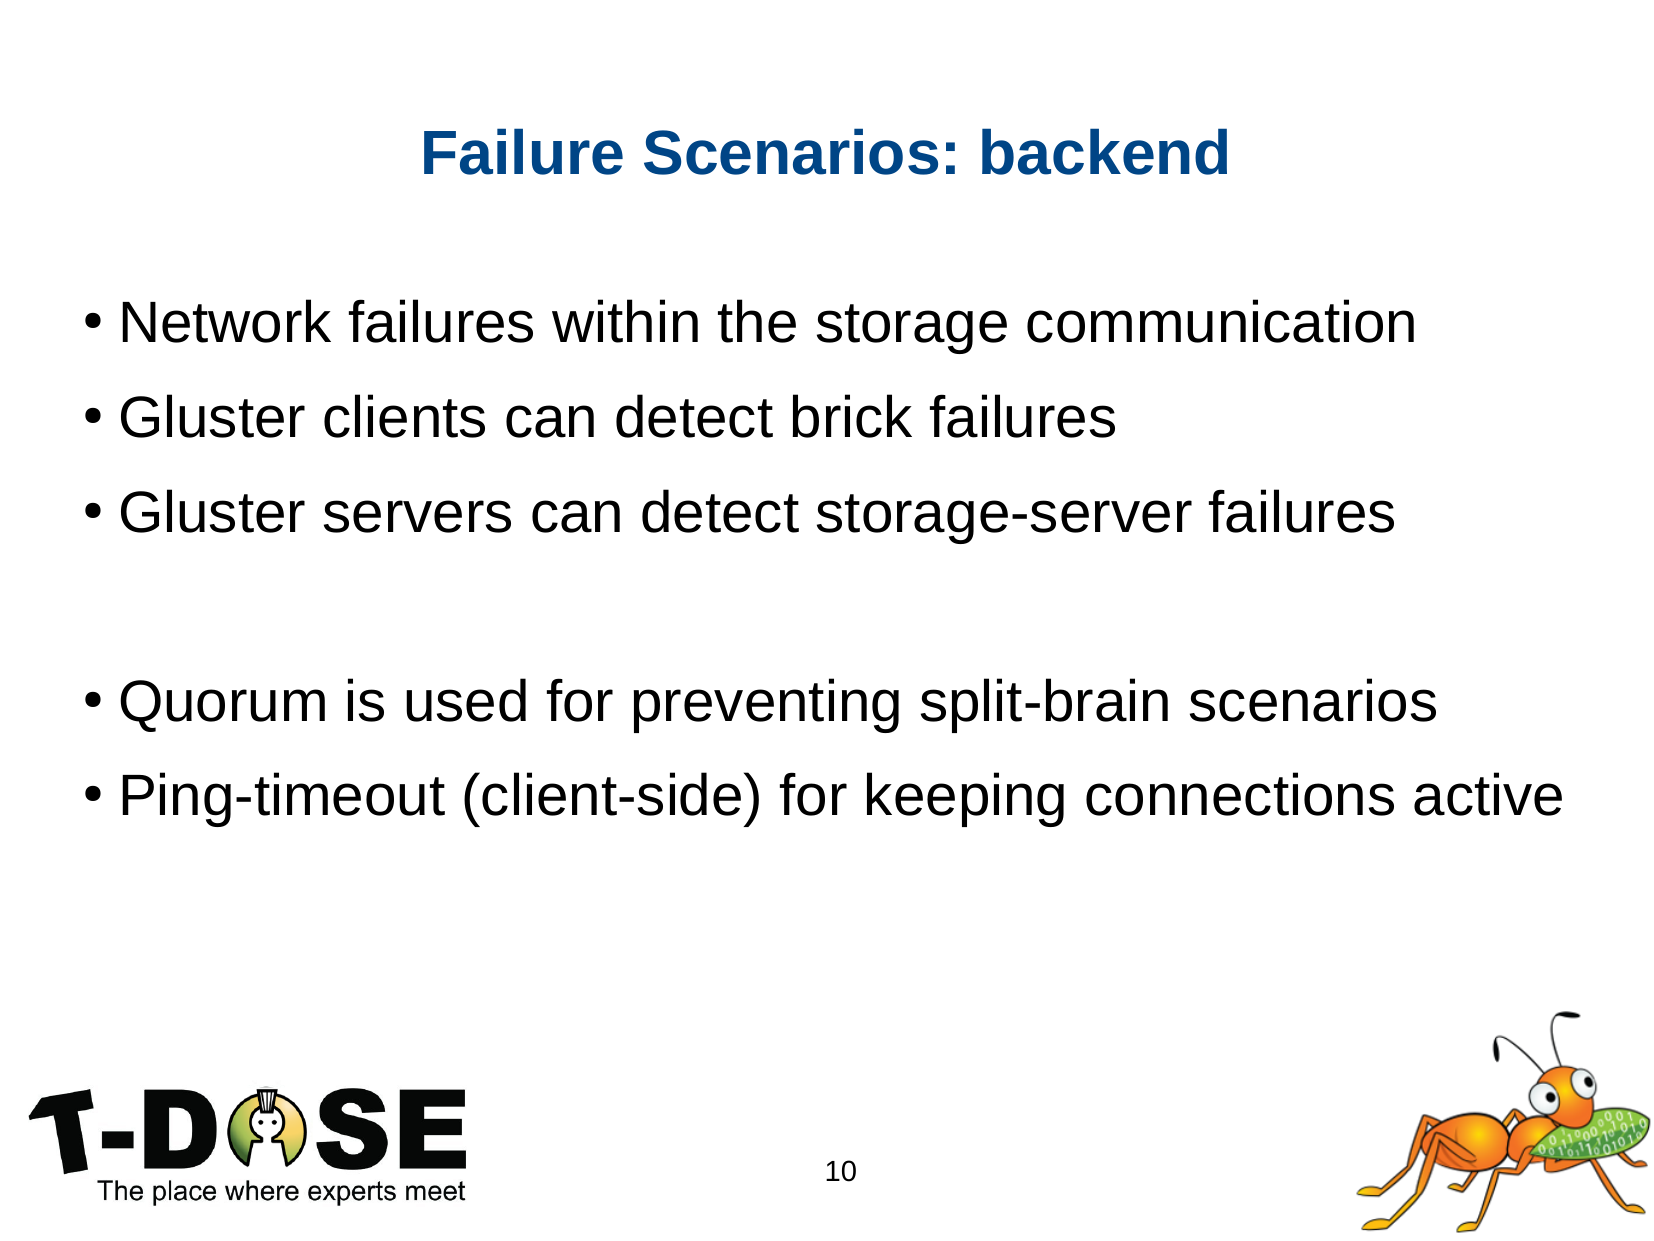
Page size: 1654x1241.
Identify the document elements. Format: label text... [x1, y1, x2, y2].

list Network failures within the storage communication Gluster clients can detect brick failures Gluster servers can detect storage-server failures Quorum is used for preventing split-brain scenarios Ping-timeout (client-side) for keeping connections active [82, 290, 1571, 1010]
picture [1353, 1009, 1654, 1235]
title Failure Scenarios: backend [82, 49, 1571, 257]
picture [23, 1066, 481, 1214]
